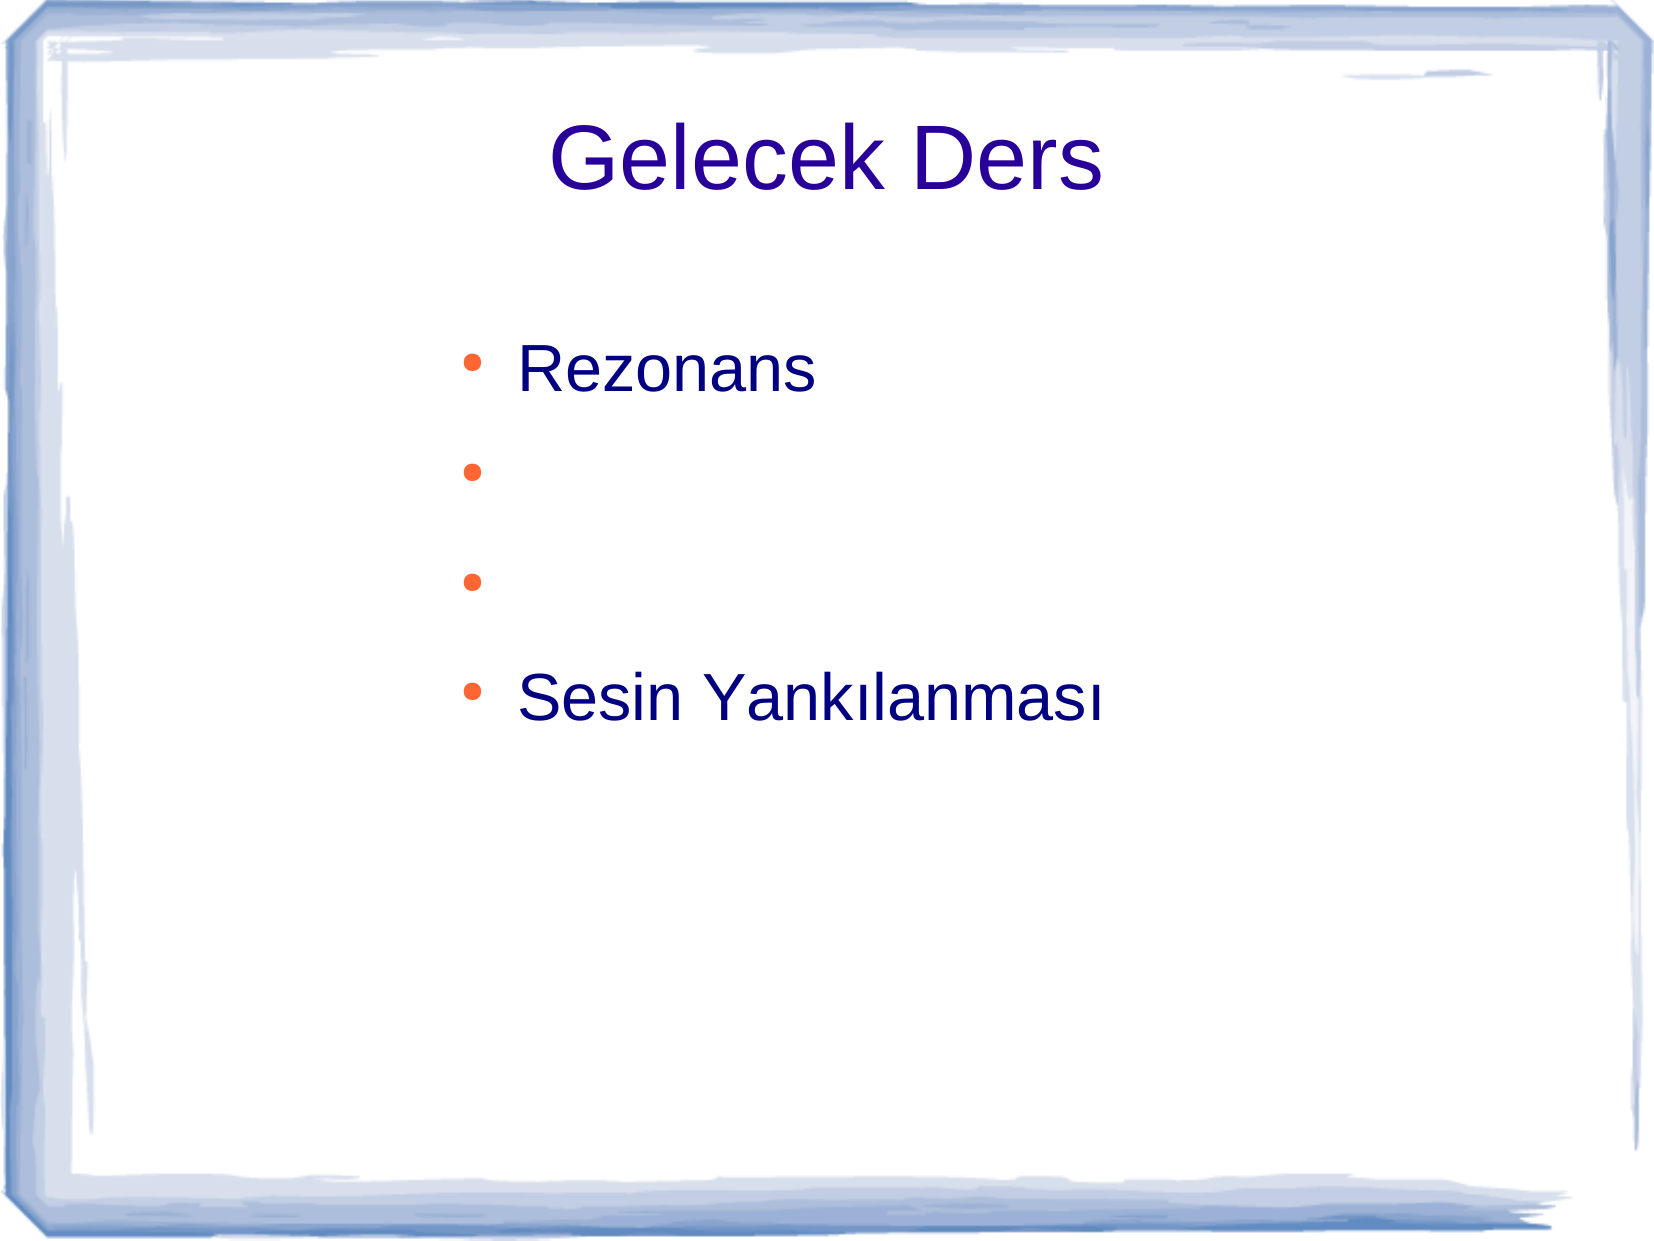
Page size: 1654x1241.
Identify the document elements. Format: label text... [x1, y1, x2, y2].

title Gelecek Ders [82, 49, 1571, 257]
list Rezonans Sesin Yankılanması [460, 324, 1572, 1004]
